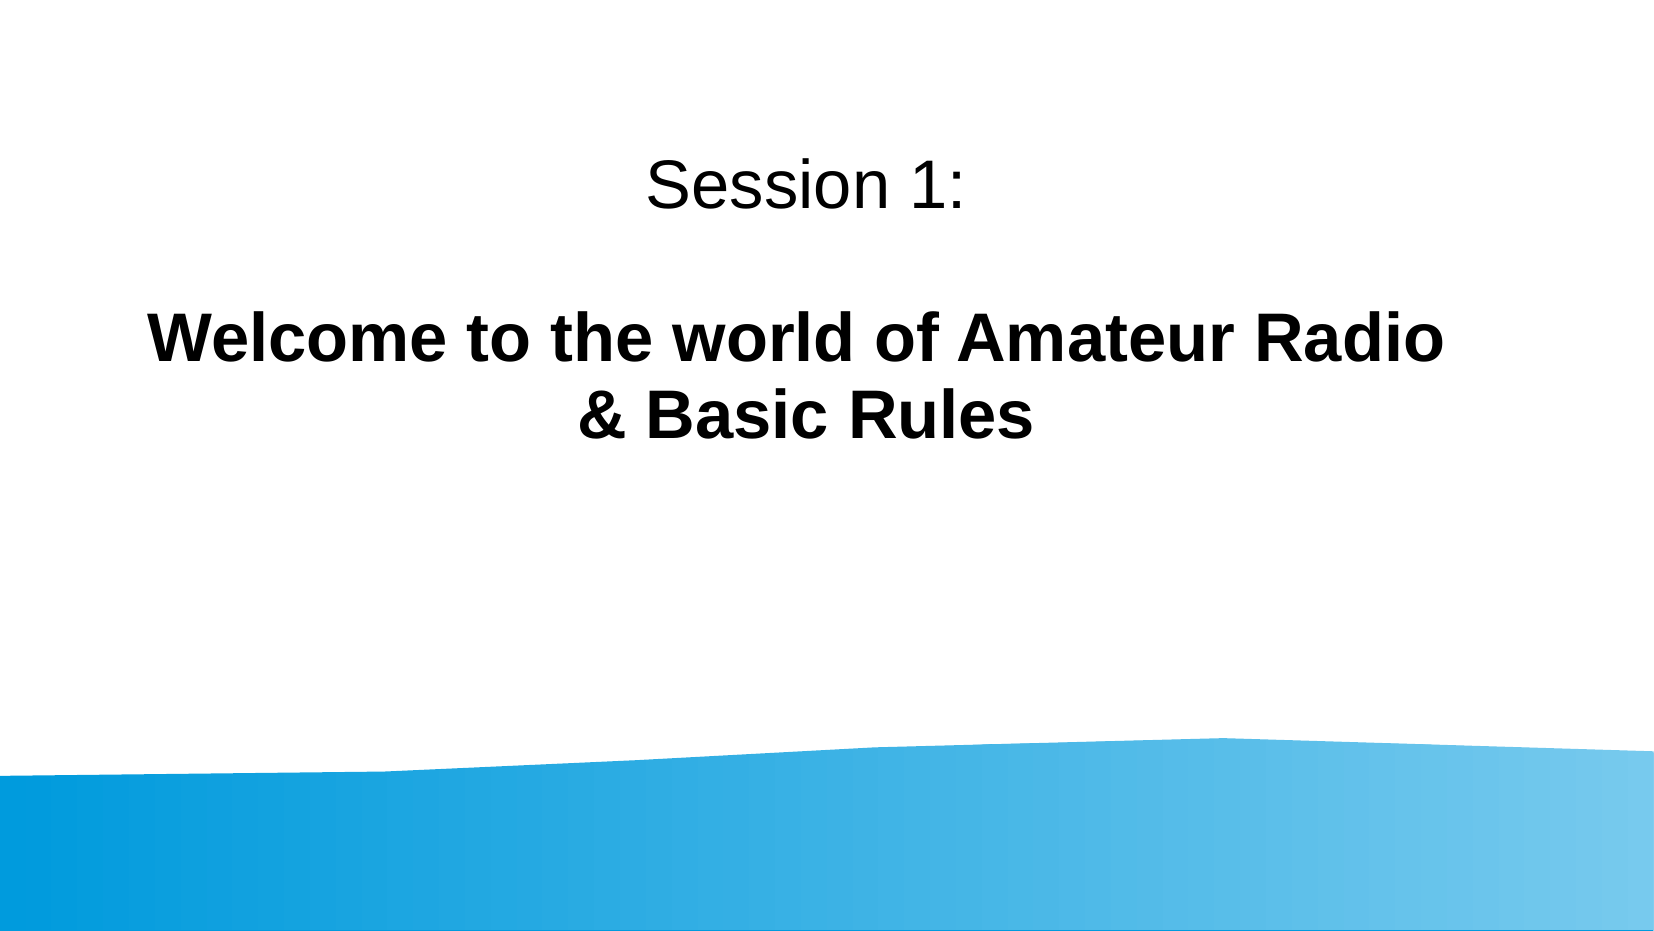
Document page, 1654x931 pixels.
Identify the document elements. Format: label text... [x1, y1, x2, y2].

title Session 1: Welcome to the world of Amateur Radio & Basic Rules [0, 73, 1613, 526]
